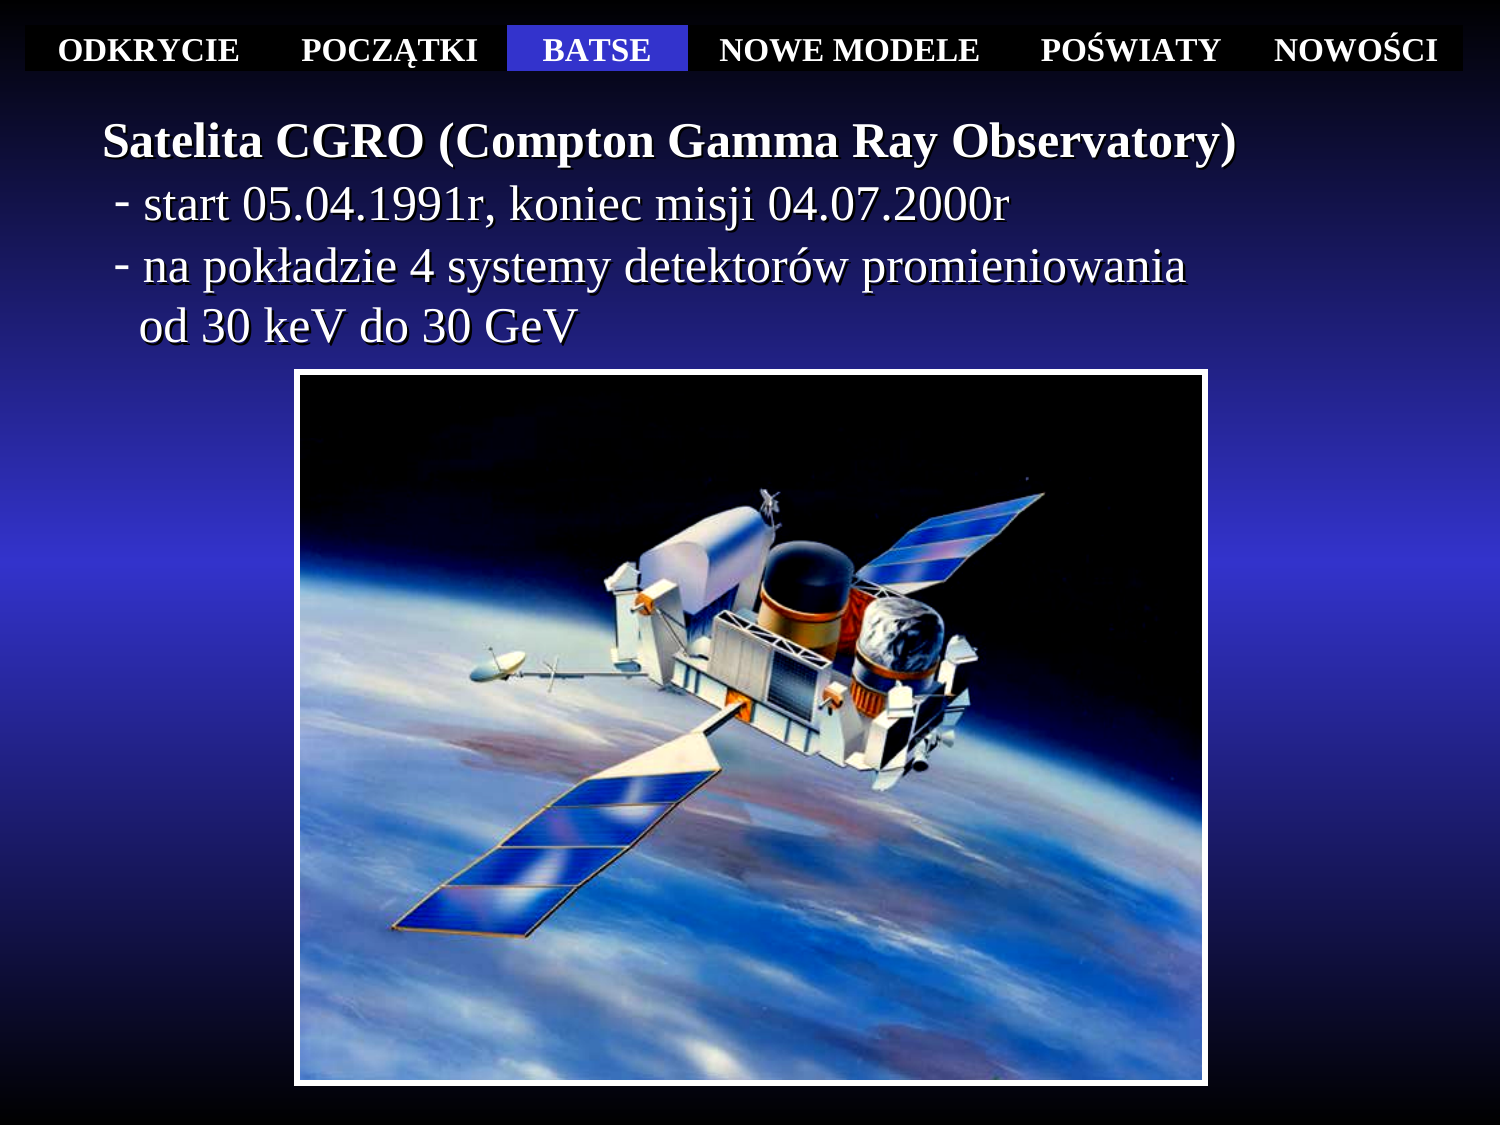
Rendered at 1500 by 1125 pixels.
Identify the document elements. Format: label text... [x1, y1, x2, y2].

text_box na pokładzie 4 systemy detektorów promieniowania od 30 keV do 30 GeV [98, 224, 1215, 361]
table_header POCZĄTKI [273, 25, 507, 71]
picture [300, 375, 1203, 1081]
text_box Satelita CGRO (Compton Gamma Ray Observatory) [87, 99, 1253, 176]
table_header BATSE [507, 25, 688, 71]
table_header NOWOŚCI [1250, 25, 1463, 71]
table_header NOWE MODELE [688, 25, 1013, 71]
table_header ODKRYCIE [25, 25, 273, 71]
text_box start 05.04.1991r, koniec misji 04.07.2000r [99, 162, 1025, 224]
table_header POŚWIATY [1013, 25, 1250, 71]
